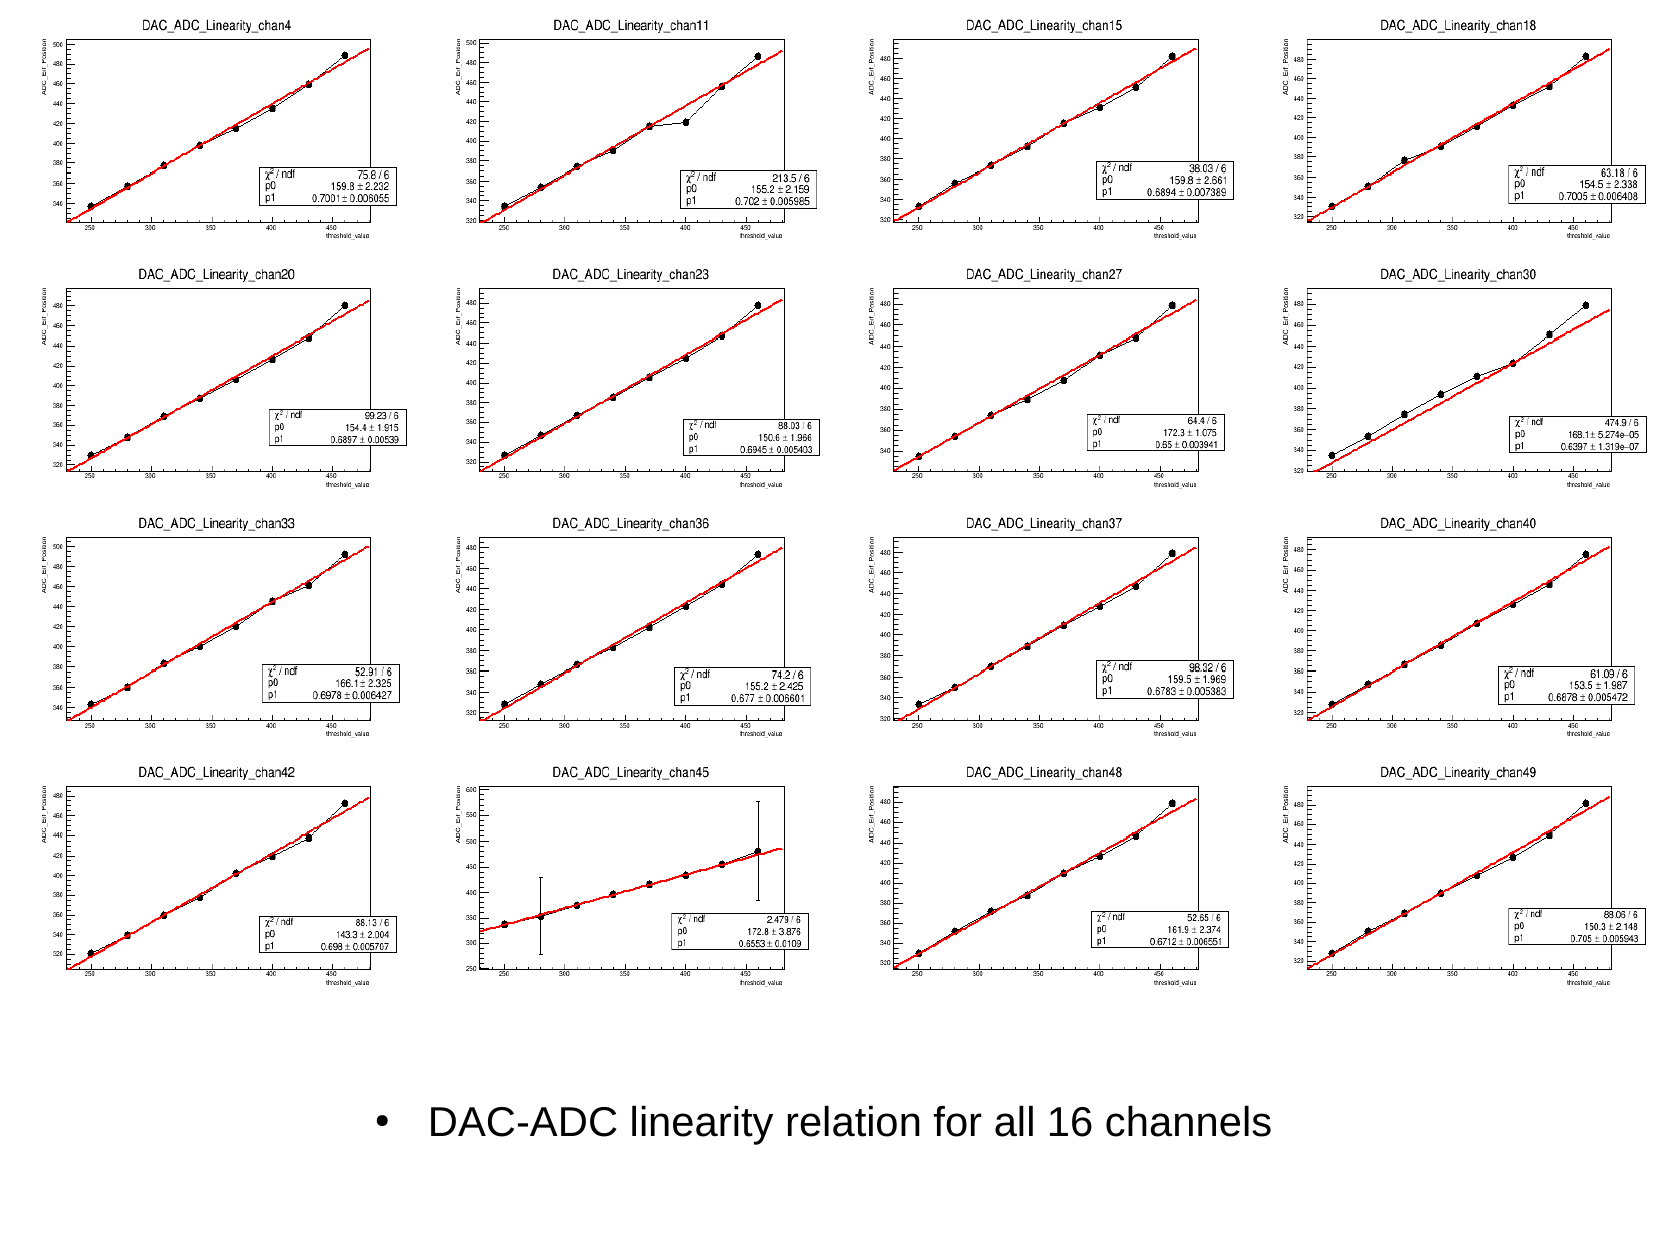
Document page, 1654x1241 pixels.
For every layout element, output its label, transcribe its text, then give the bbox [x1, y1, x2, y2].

list DAC-ADC linearity relation for all 16 channels [70, 1098, 1560, 1158]
picture [11, 8, 1654, 1004]
